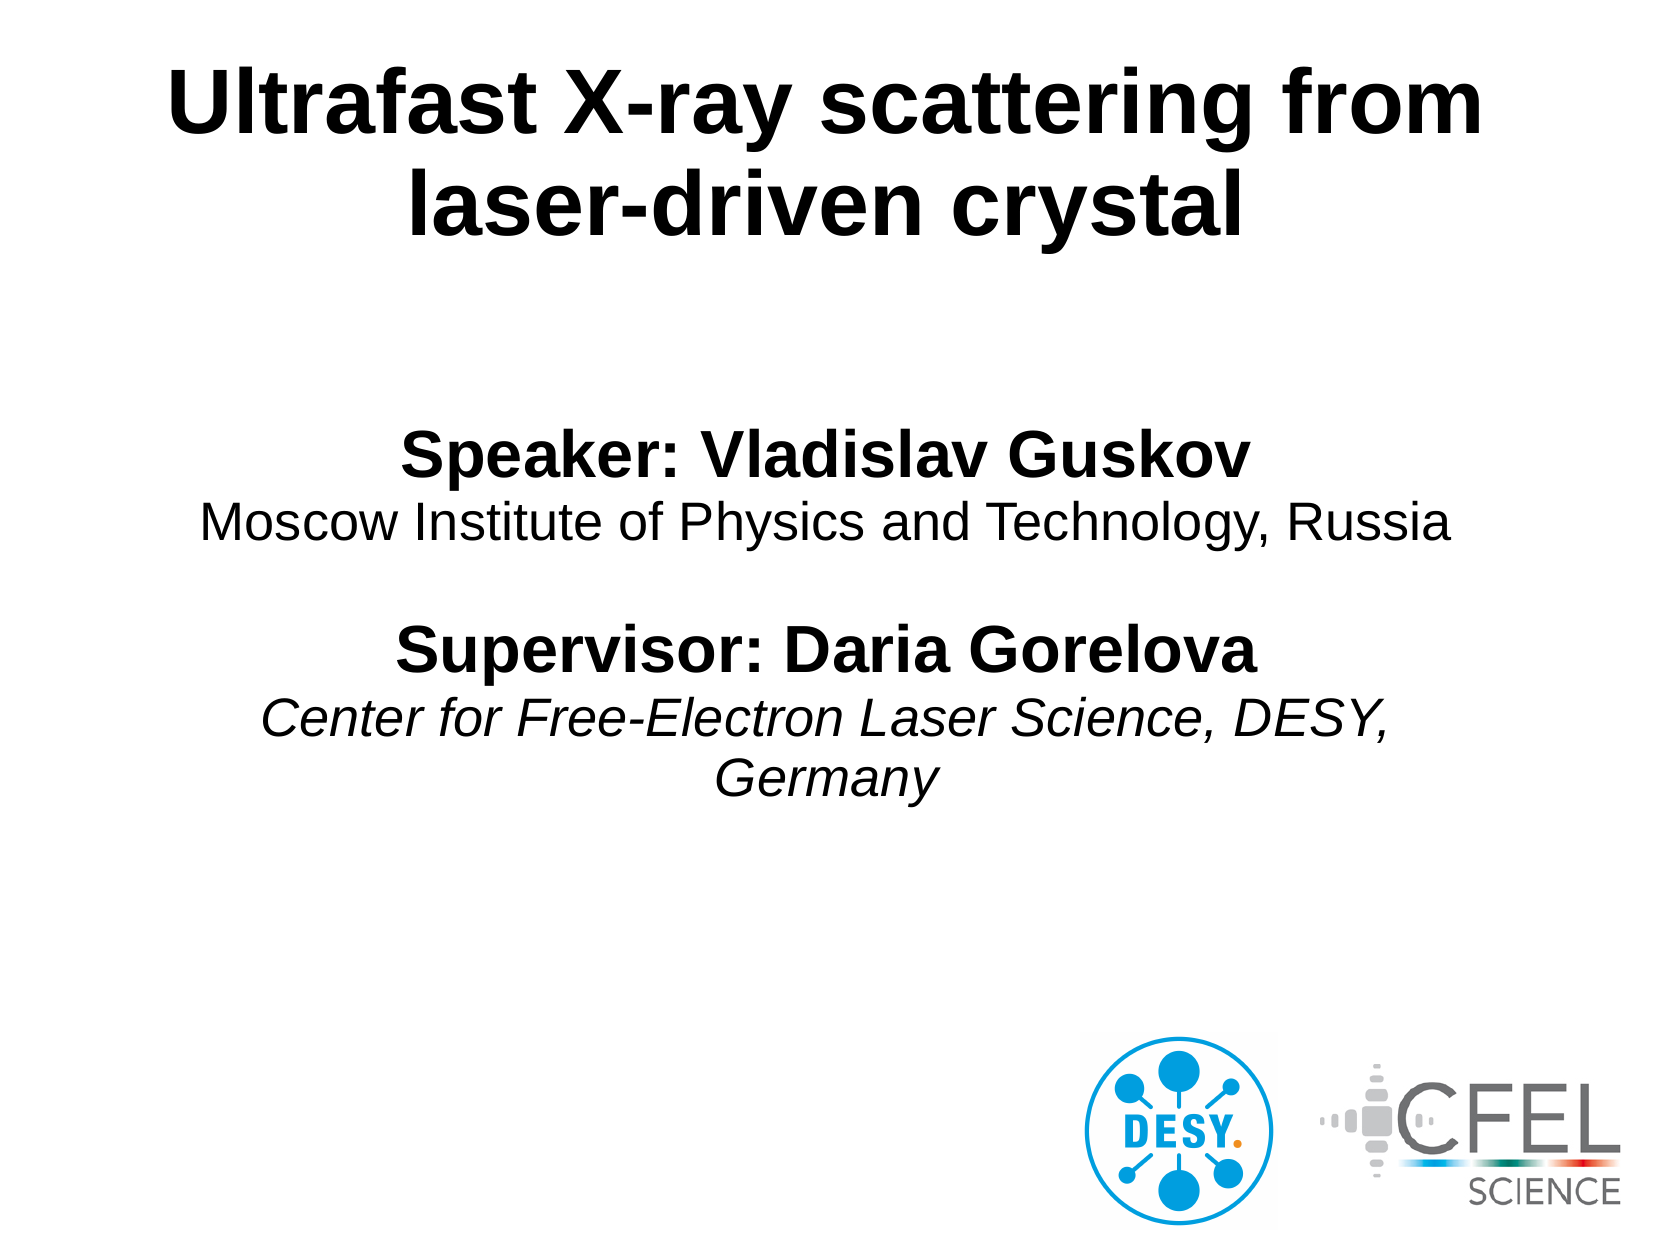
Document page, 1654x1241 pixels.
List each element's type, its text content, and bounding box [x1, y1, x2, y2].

picture [1080, 1032, 1278, 1231]
picture [1320, 1064, 1621, 1213]
subtitle Speaker: Vladislav Guskov Moscow Institute of Physics and Technology, Russia Supervisor: Daria Gorelova Center for Free-Electron Laser Science, DESY, Germany [82, 290, 1571, 1010]
title Ultrafast X-ray scattering from laser-driven crystal [82, 49, 1571, 257]
